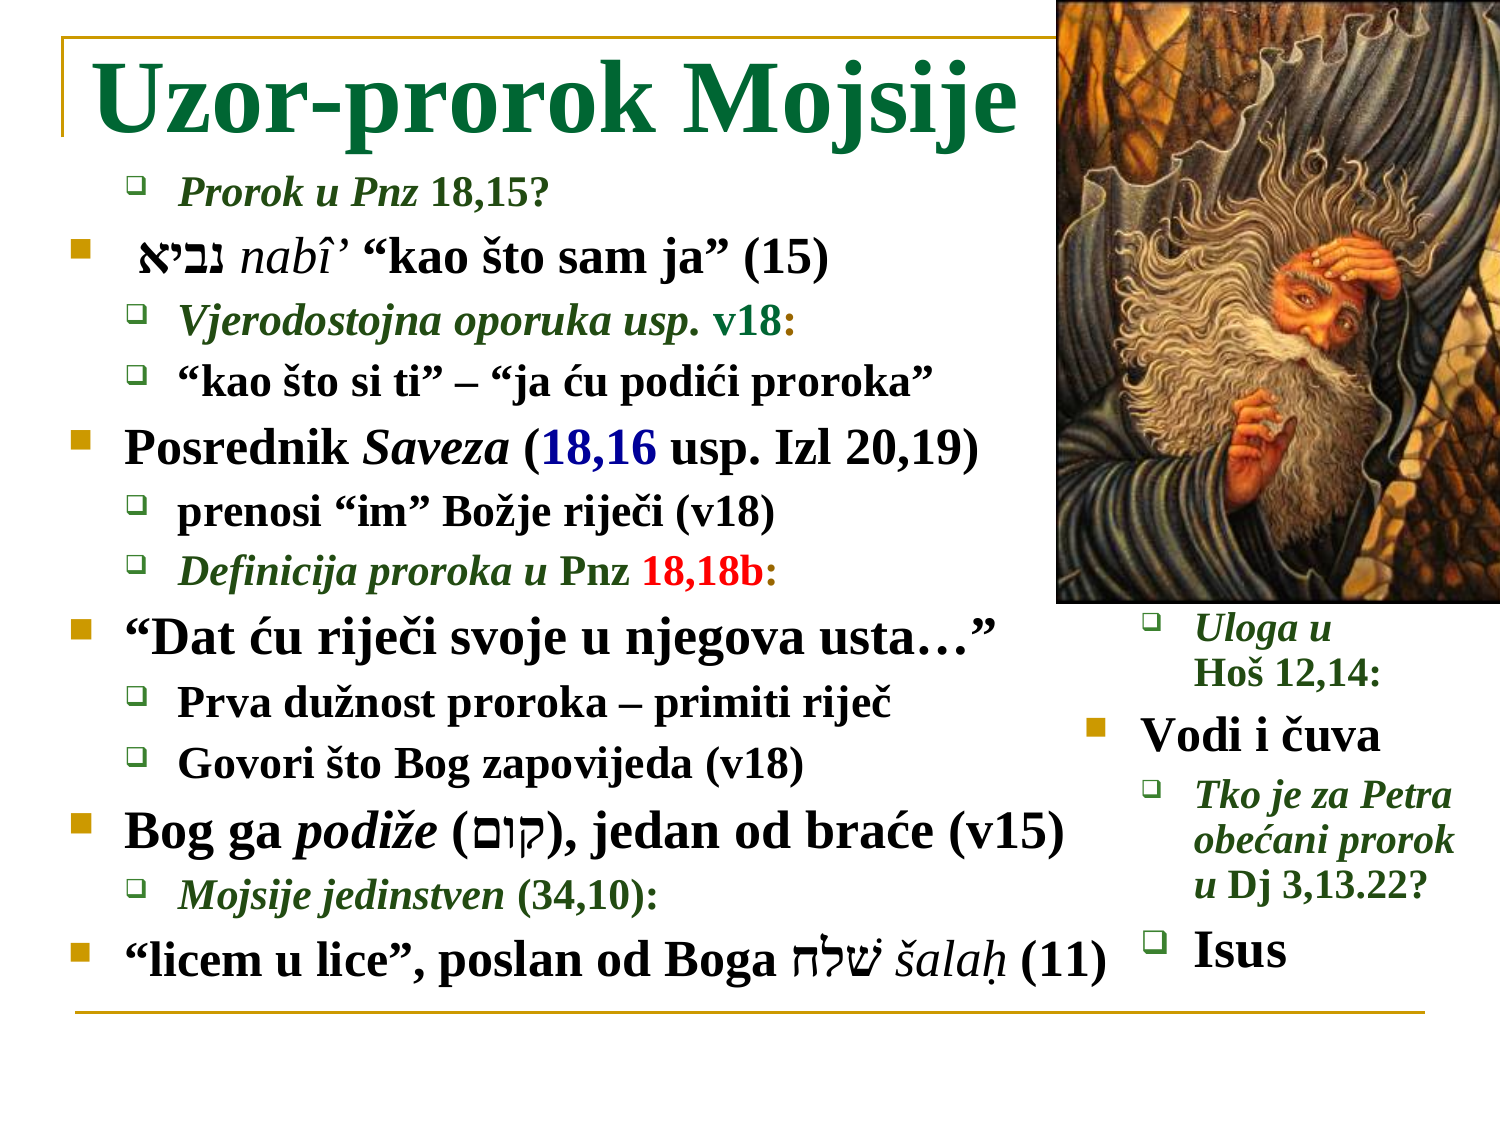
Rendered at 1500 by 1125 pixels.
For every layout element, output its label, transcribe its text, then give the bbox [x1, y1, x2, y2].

title Uzor-prorok Mojsije [75, 21, 1056, 160]
list Prorok u Pnz 18,15? נביא nabî’ “kao što sam ja” (15) Vjerodostojna oporuka usp. v18: “kao što si ti” – “ja ću podići proroka” Posrednik Saveza (18,16 usp. Izl 20,19) prenosi “im” Božje riječi (v18) Definicija proroka u Pnz 18,18b: “Dat ću riječi svoje u njegova usta…” Prva dužnost proroka – primiti riječ Govori što Bog zapovijeda (v18) Bog ga podiže (קום), jedan od braće (v15) Mojsije jedinstven (34,10): “licem u lice”, poslan od Boga שׁלח šalaḥ (11) [53, 160, 1164, 1012]
picture [1056, 0, 1500, 604]
list Uloga u Hoš 12,14: Vodi i čuva Tko je za Petra obećani prorok u Dj 3,13.22? Isus [1069, 604, 1500, 1006]
